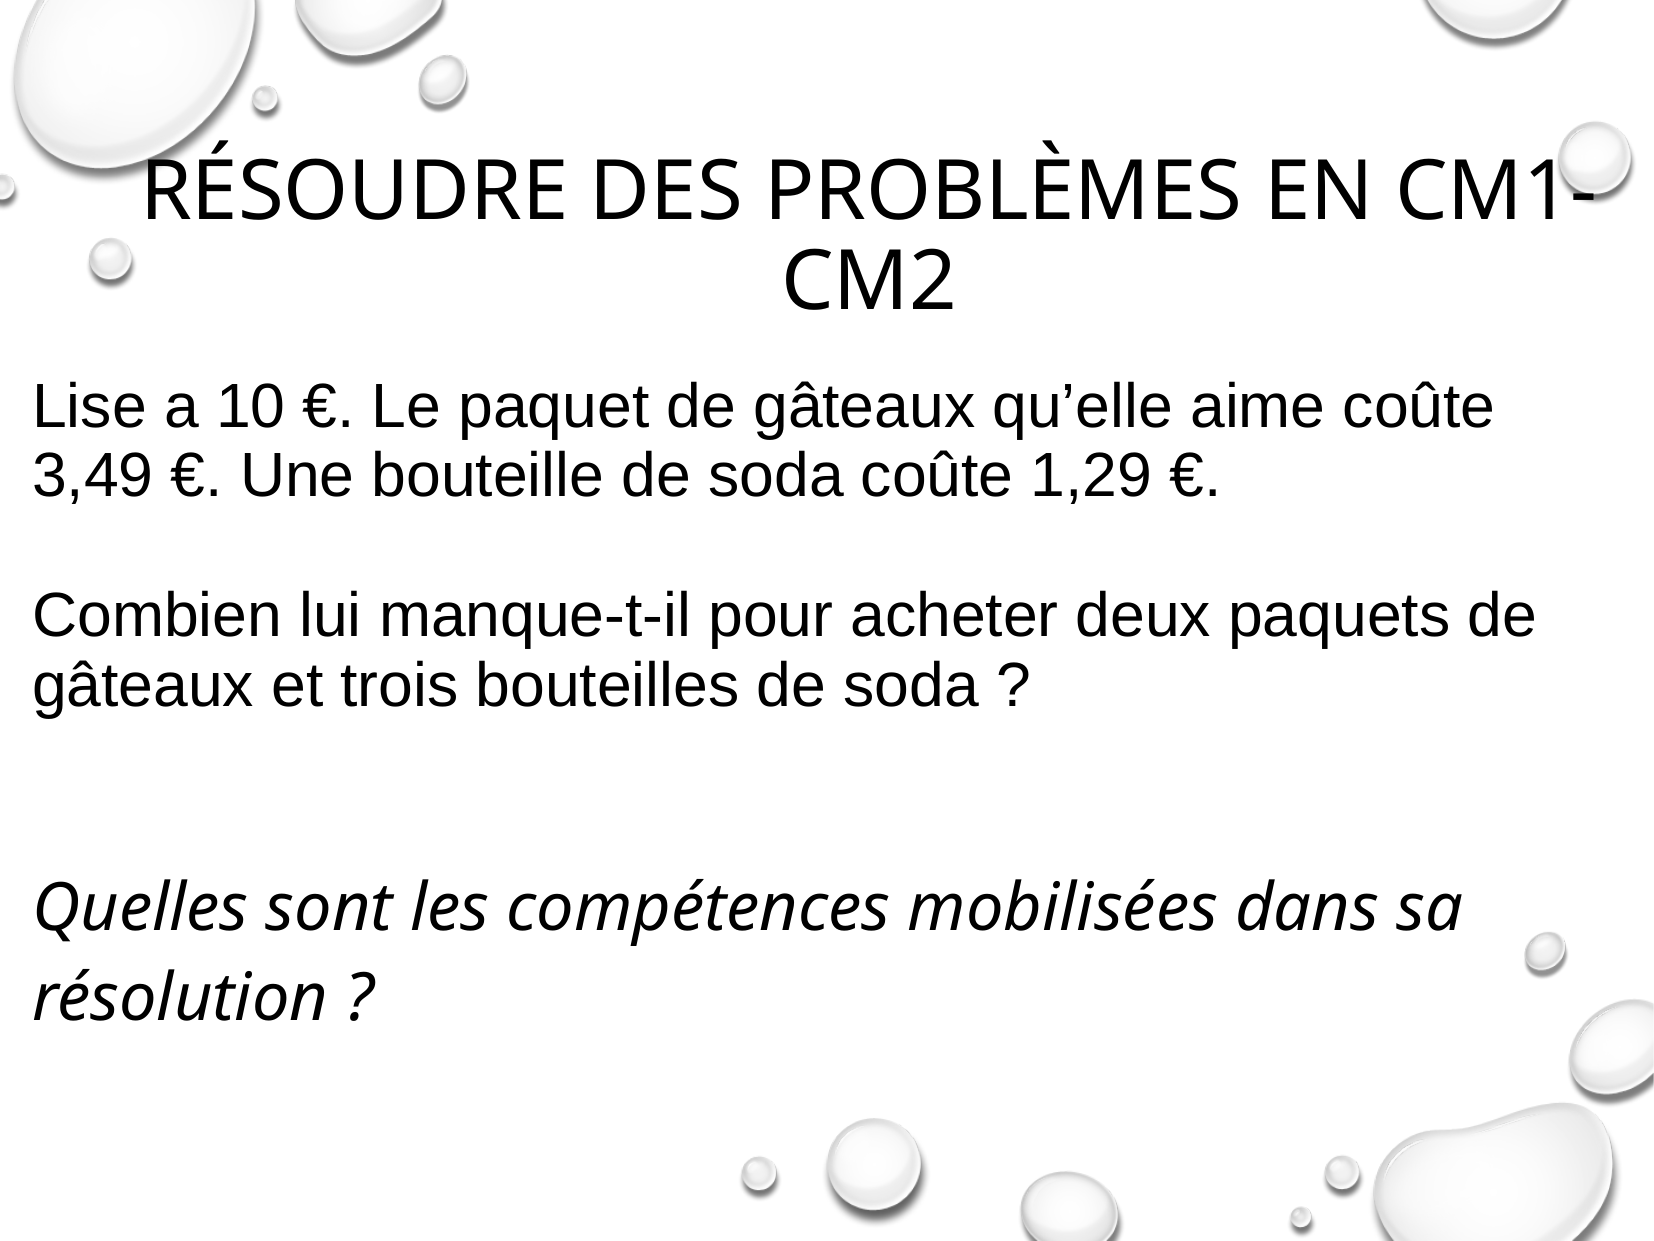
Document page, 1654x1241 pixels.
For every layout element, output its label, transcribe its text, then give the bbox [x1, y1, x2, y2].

text_box Lise a 10 €. Le paquet de gâteaux qu’elle aime coûte 3,49 €. Une bouteille de soda coûte 1,29 €. Combien lui manque-t-il pour acheter deux paquets de gâteaux et trois bouteilles de soda ? Quelles sont les compétences mobilisées dans sa résolution ? [17, 363, 1614, 1032]
picture [0, 0, 1654, 1241]
title Résoudre des problèmes en CM1-CM2 [125, 134, 1614, 342]
